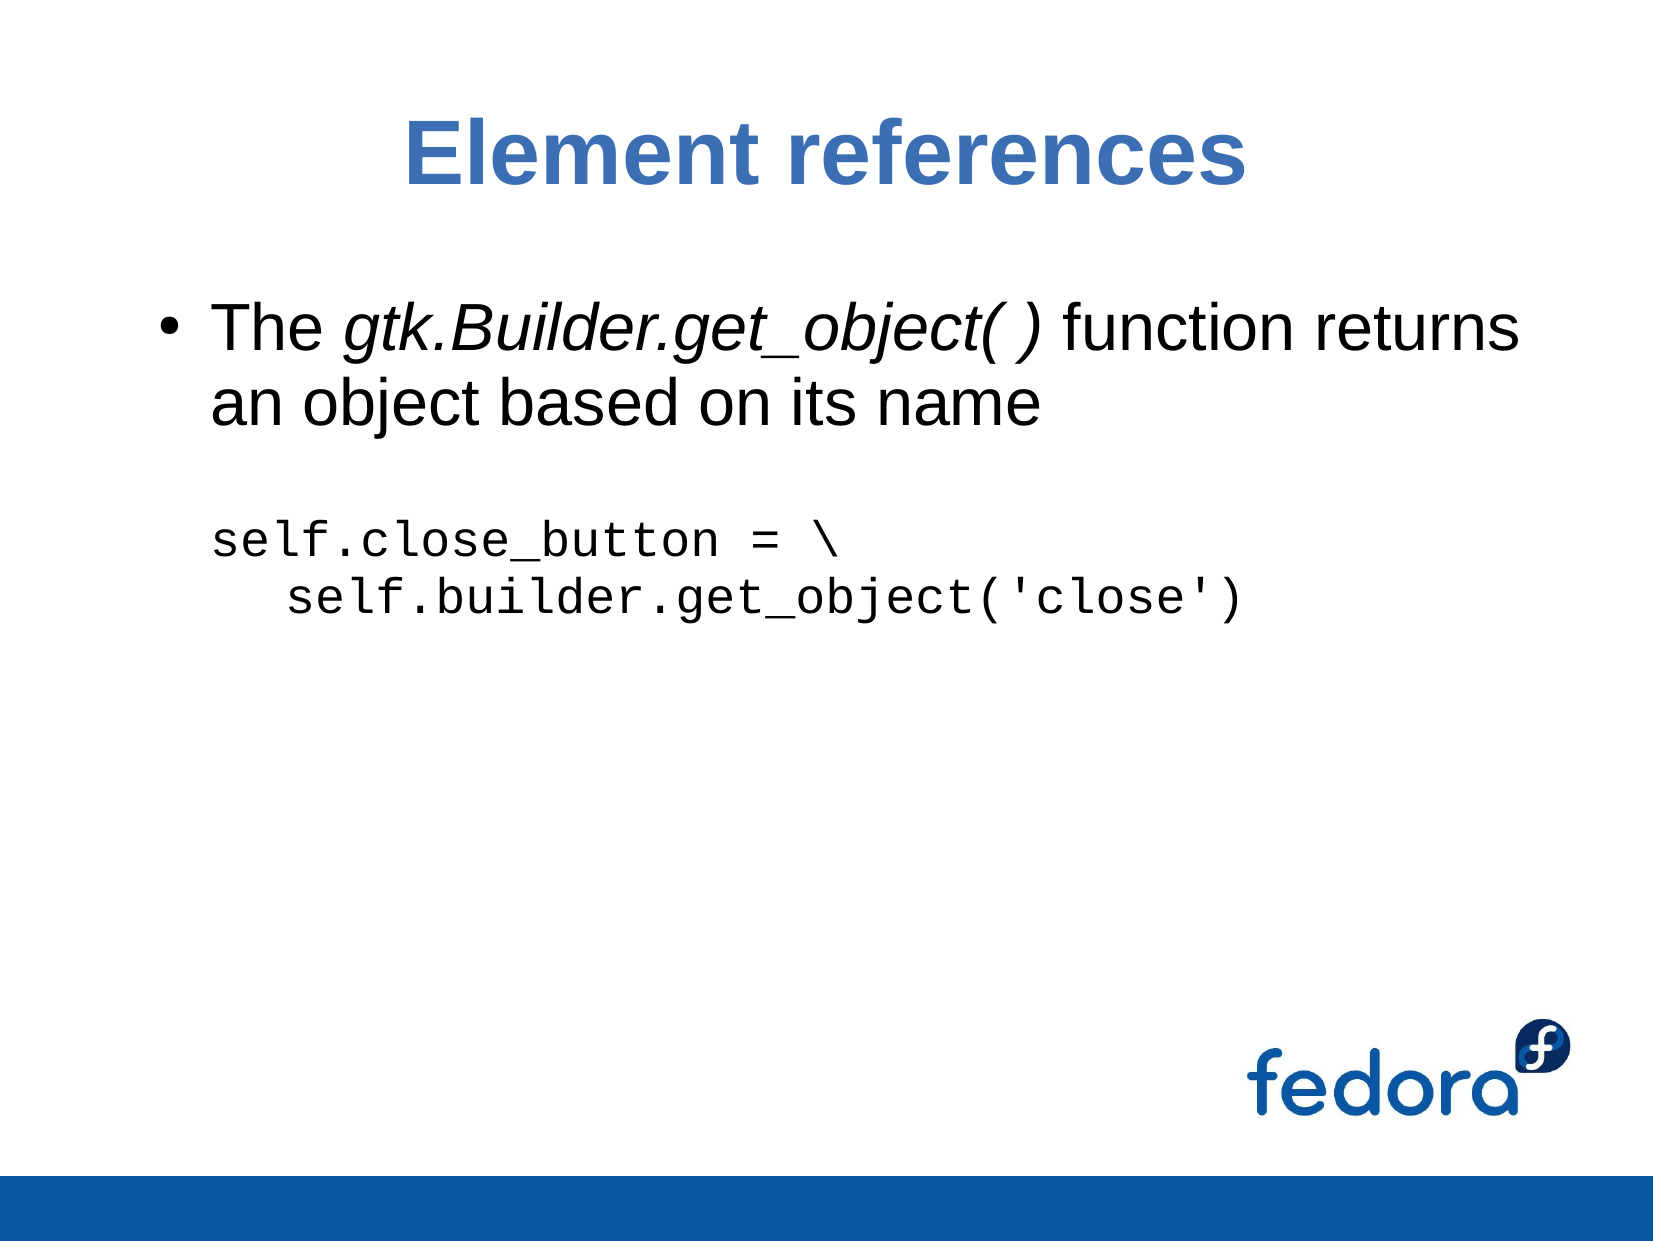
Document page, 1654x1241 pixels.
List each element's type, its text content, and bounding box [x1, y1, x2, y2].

picture [1237, 1010, 1576, 1125]
title Element references [82, 56, 1571, 250]
picture [0, 1176, 1653, 1241]
list The gtk.Builder.get_object( ) function returns an object based on its name self.close_button = \ self.builder.get_object('close') [82, 290, 1571, 1095]
